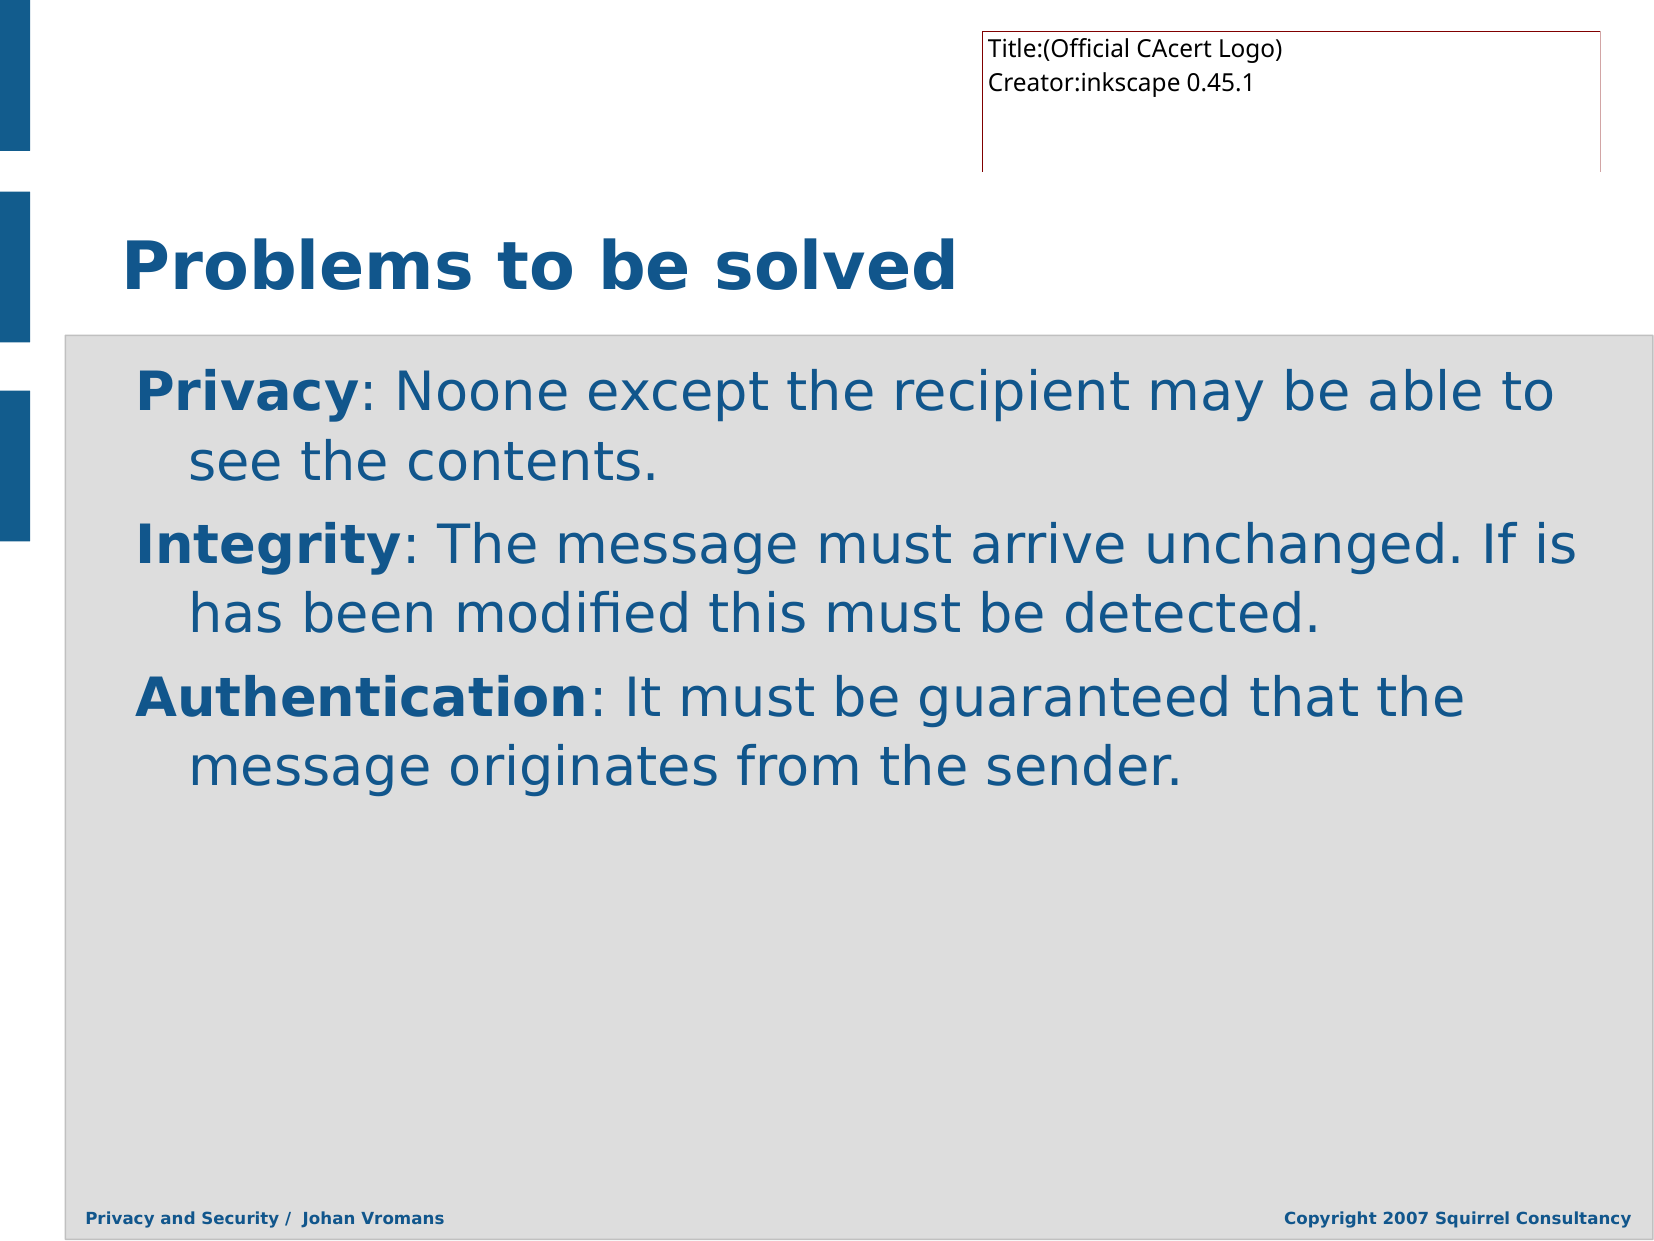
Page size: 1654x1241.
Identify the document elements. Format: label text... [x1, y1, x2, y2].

title Problems to be solved [121, 206, 1533, 326]
list Privacy: Noone except the recipient may be able to see the contents. Integrity: The message must arrive unchanged. If is has been modified this must be detected. Authentication: It must be guaranteed that the message originates from the sender. [118, 354, 1625, 1235]
